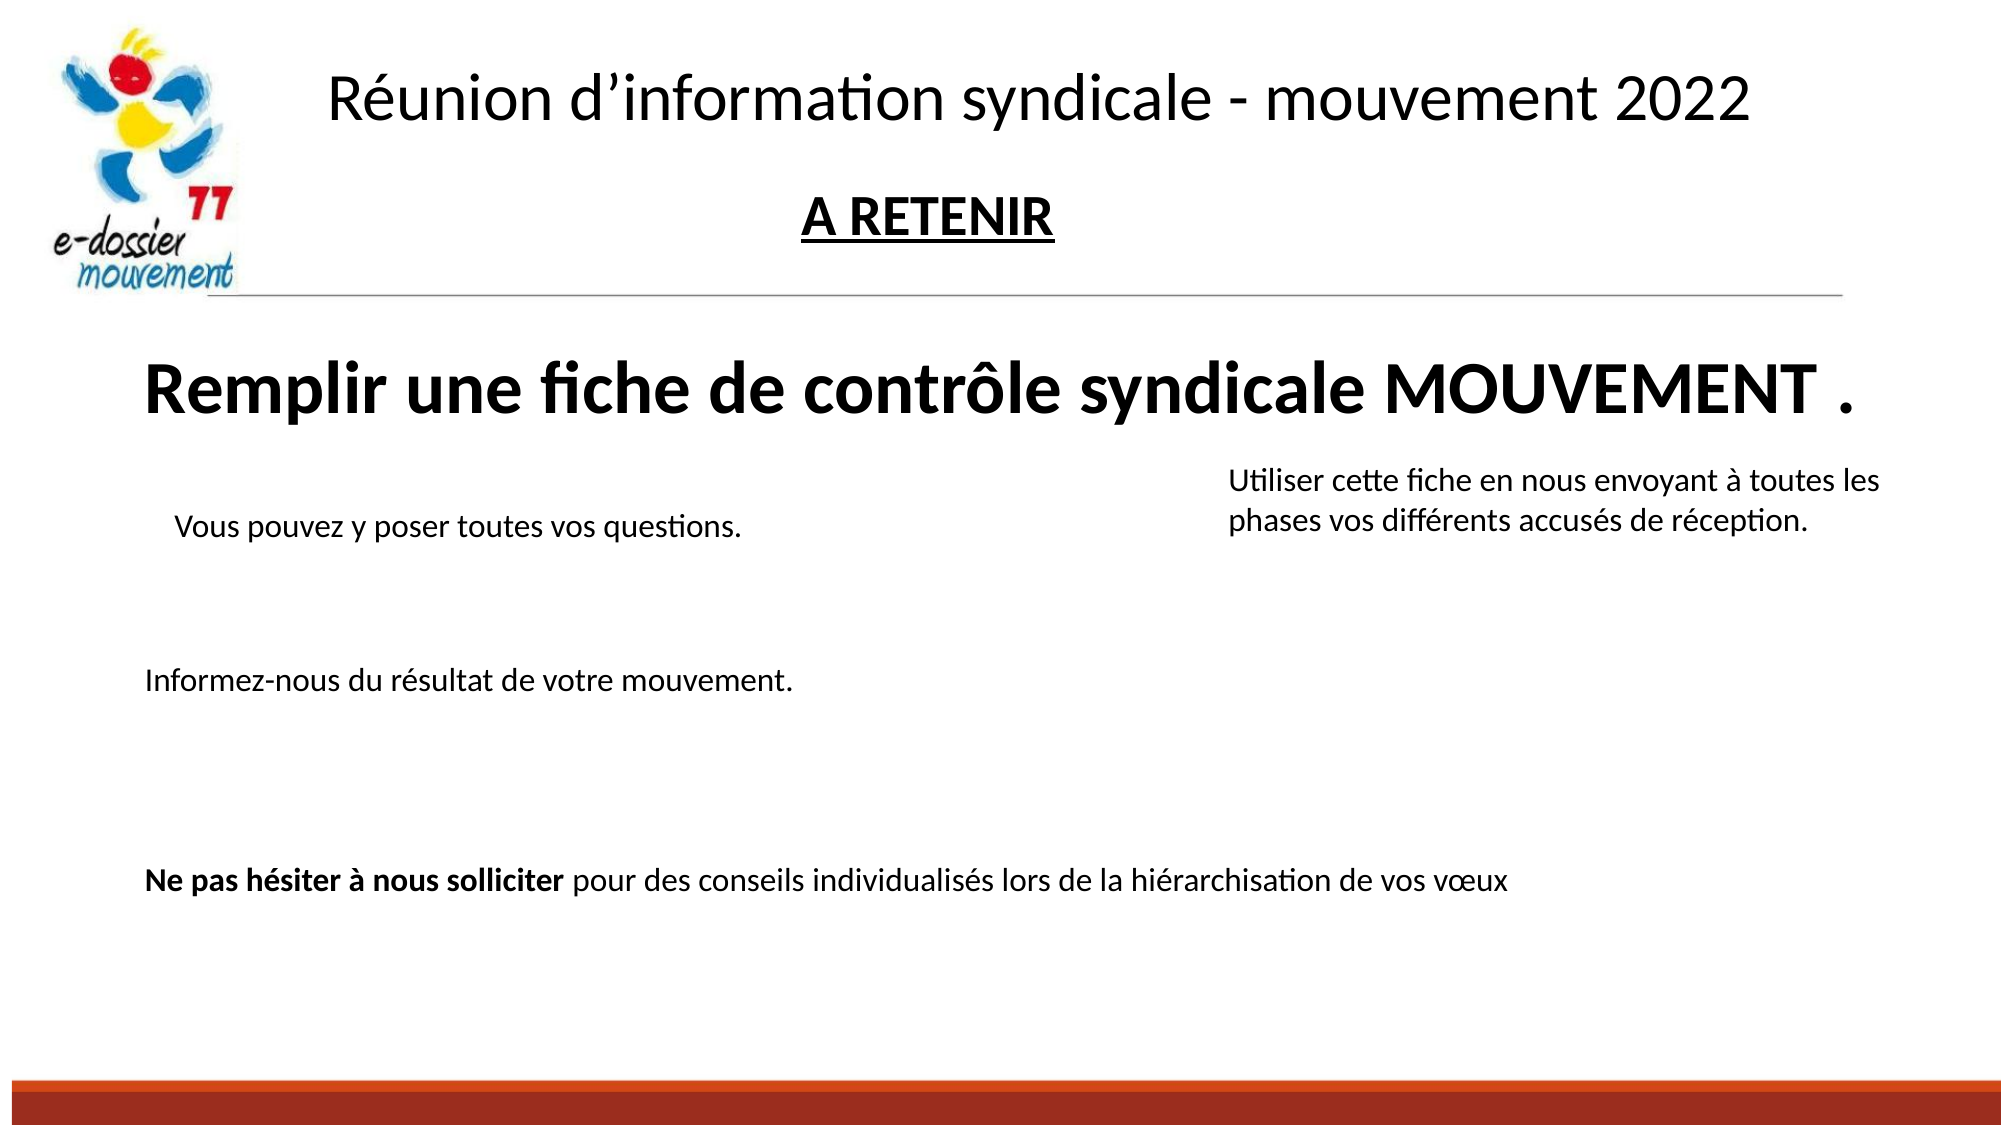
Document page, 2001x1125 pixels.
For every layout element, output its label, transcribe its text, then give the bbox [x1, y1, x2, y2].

text_box A RETENIR [287, 178, 1569, 250]
text_box Vous pouvez y poser toutes vos questions. [174, 505, 1836, 546]
text_box Ne pas hésiter à nous solliciter pour des conseils individualisés lors de la hiérarchisation de vos vœux [144, 860, 1822, 901]
text_box Informez-nous du résultat de votre mouvement. [144, 659, 1774, 700]
text_box Remplir une fiche de contrôle syndicale MOUVEMENT . [144, 339, 1961, 433]
text_box Réunion d’information syndicale - mouvement 2022 [327, 55, 1805, 138]
text_box Utiliser cette fiche en nous envoyant à toutes les phases vos différents accusés de réception. [1228, 459, 1898, 540]
text_box [11, 0, 2000, 1125]
